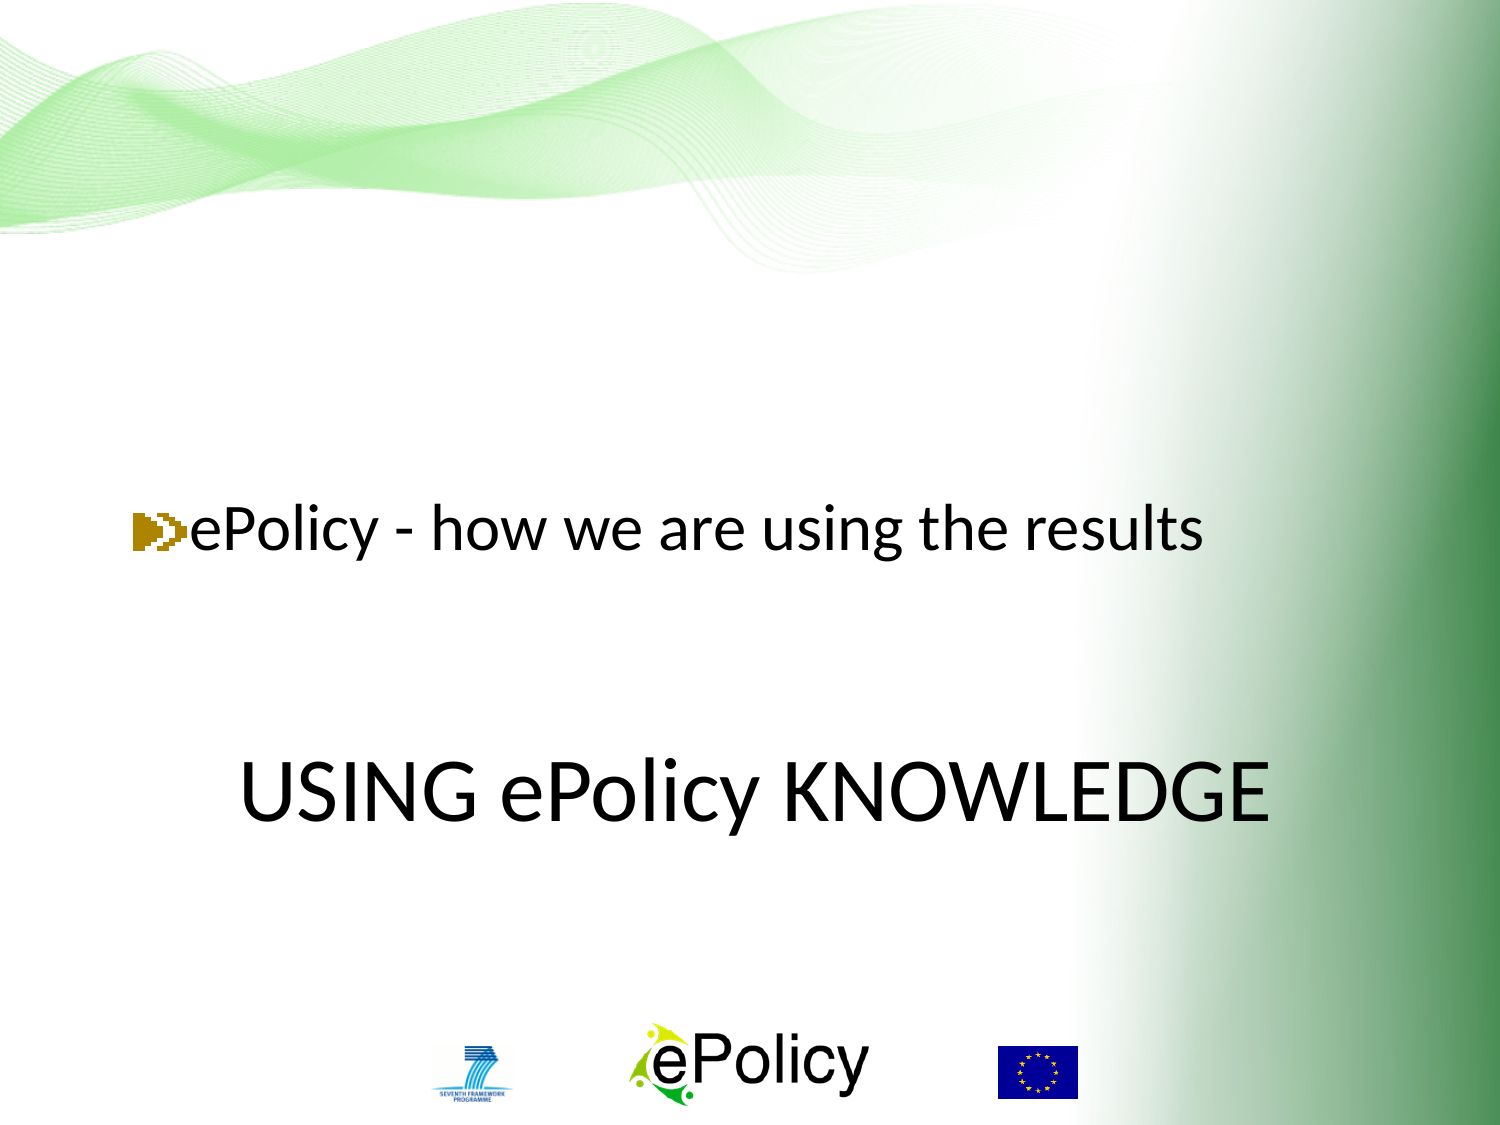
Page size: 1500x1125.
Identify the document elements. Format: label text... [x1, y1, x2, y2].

picture [431, 1046, 514, 1102]
title USING ePolicy KNOWLEDGE [118, 723, 1394, 947]
list ePolicy - how we are using the results [118, 476, 1394, 723]
picture [0, 0, 1500, 1125]
